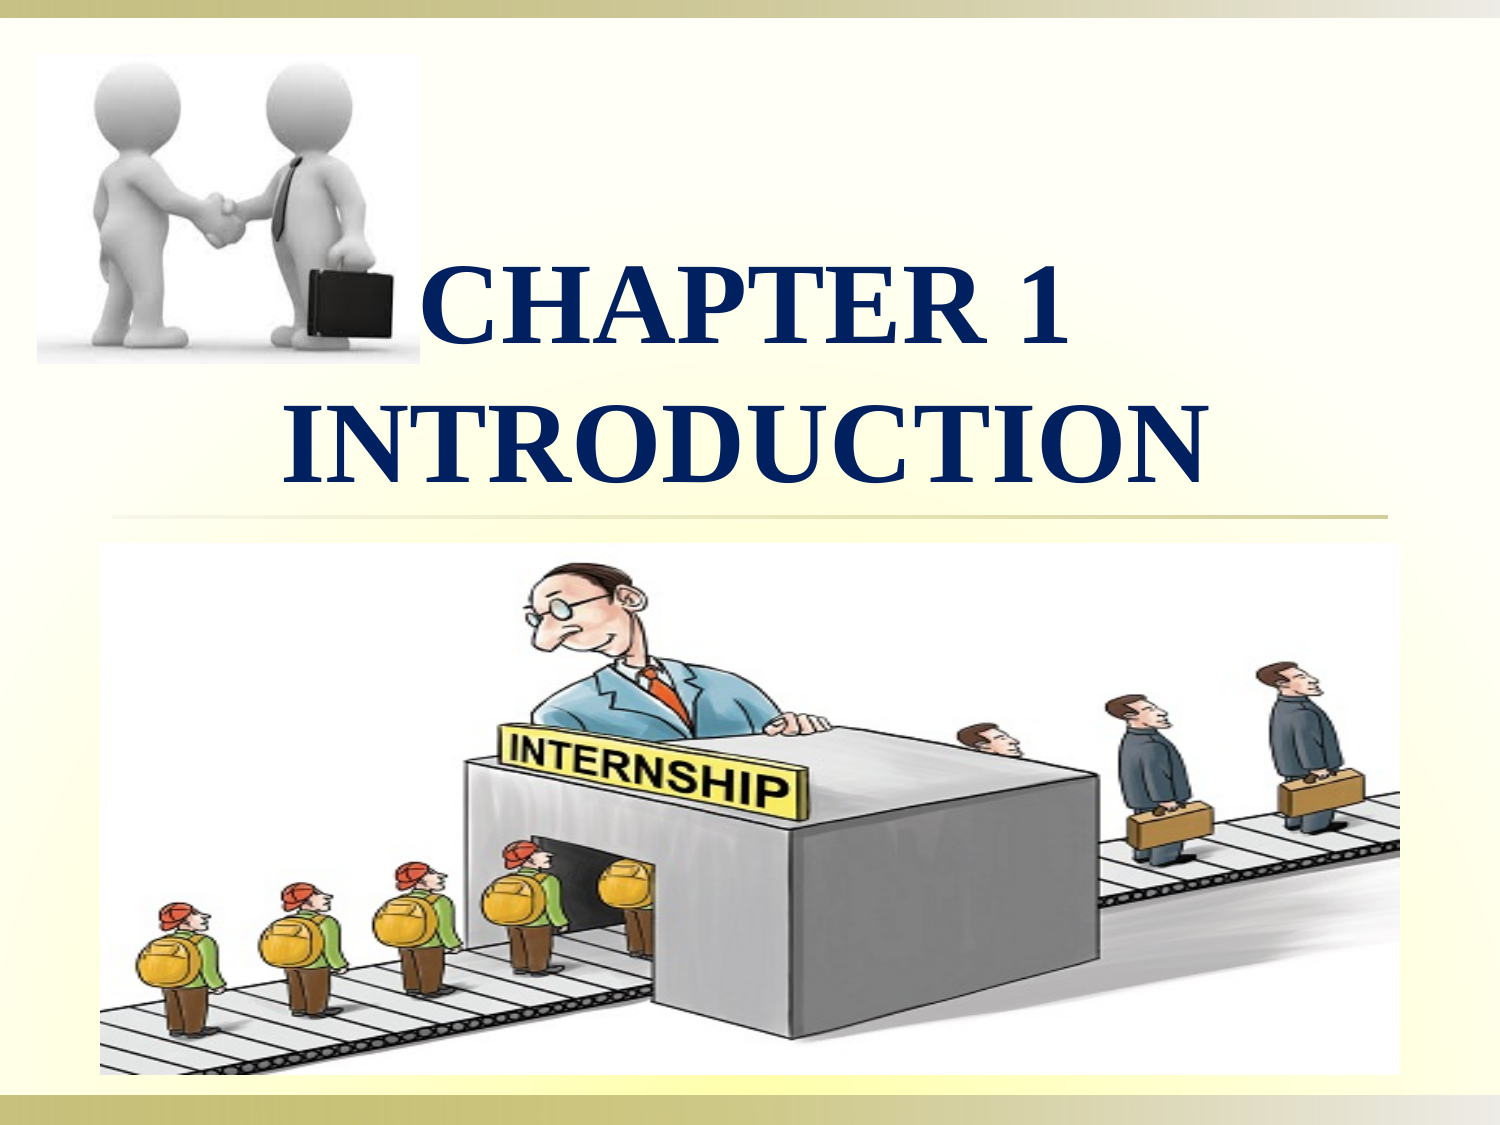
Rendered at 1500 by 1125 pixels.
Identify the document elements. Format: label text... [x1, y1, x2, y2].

picture [37, 54, 420, 364]
picture [100, 543, 1400, 1075]
title Chapter 1 Introduction [0, 219, 1496, 516]
